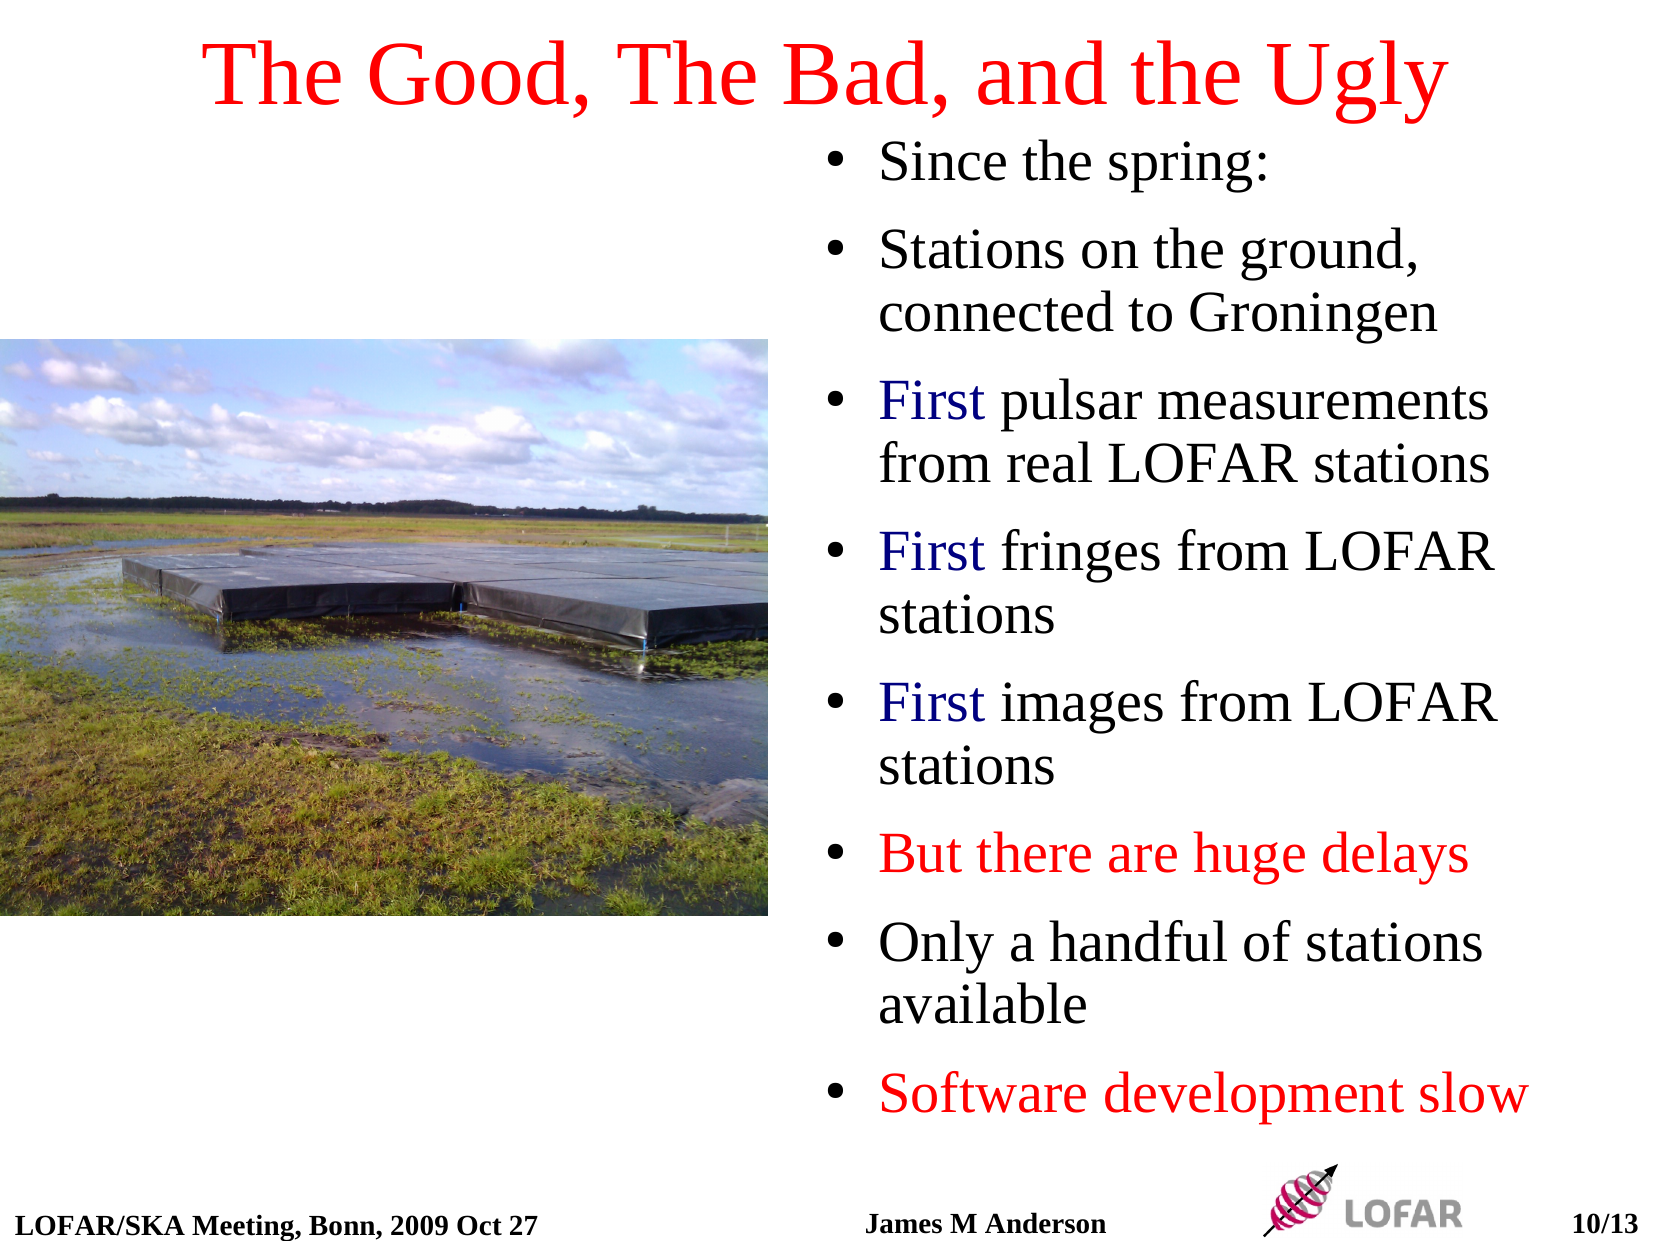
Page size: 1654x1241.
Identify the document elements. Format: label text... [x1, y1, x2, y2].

picture [0, 339, 768, 916]
title The Good, The Bad, and the Ugly [0, 7, 1654, 143]
list Since the spring: Stations on the ground, connected to Groningen First pulsar measurements from real LOFAR stations First fringes from LOFAR stations First images from LOFAR stations But there are huge delays Only a handful of stations available Software development slow [807, 129, 1611, 1186]
picture [1262, 1186, 1463, 1238]
